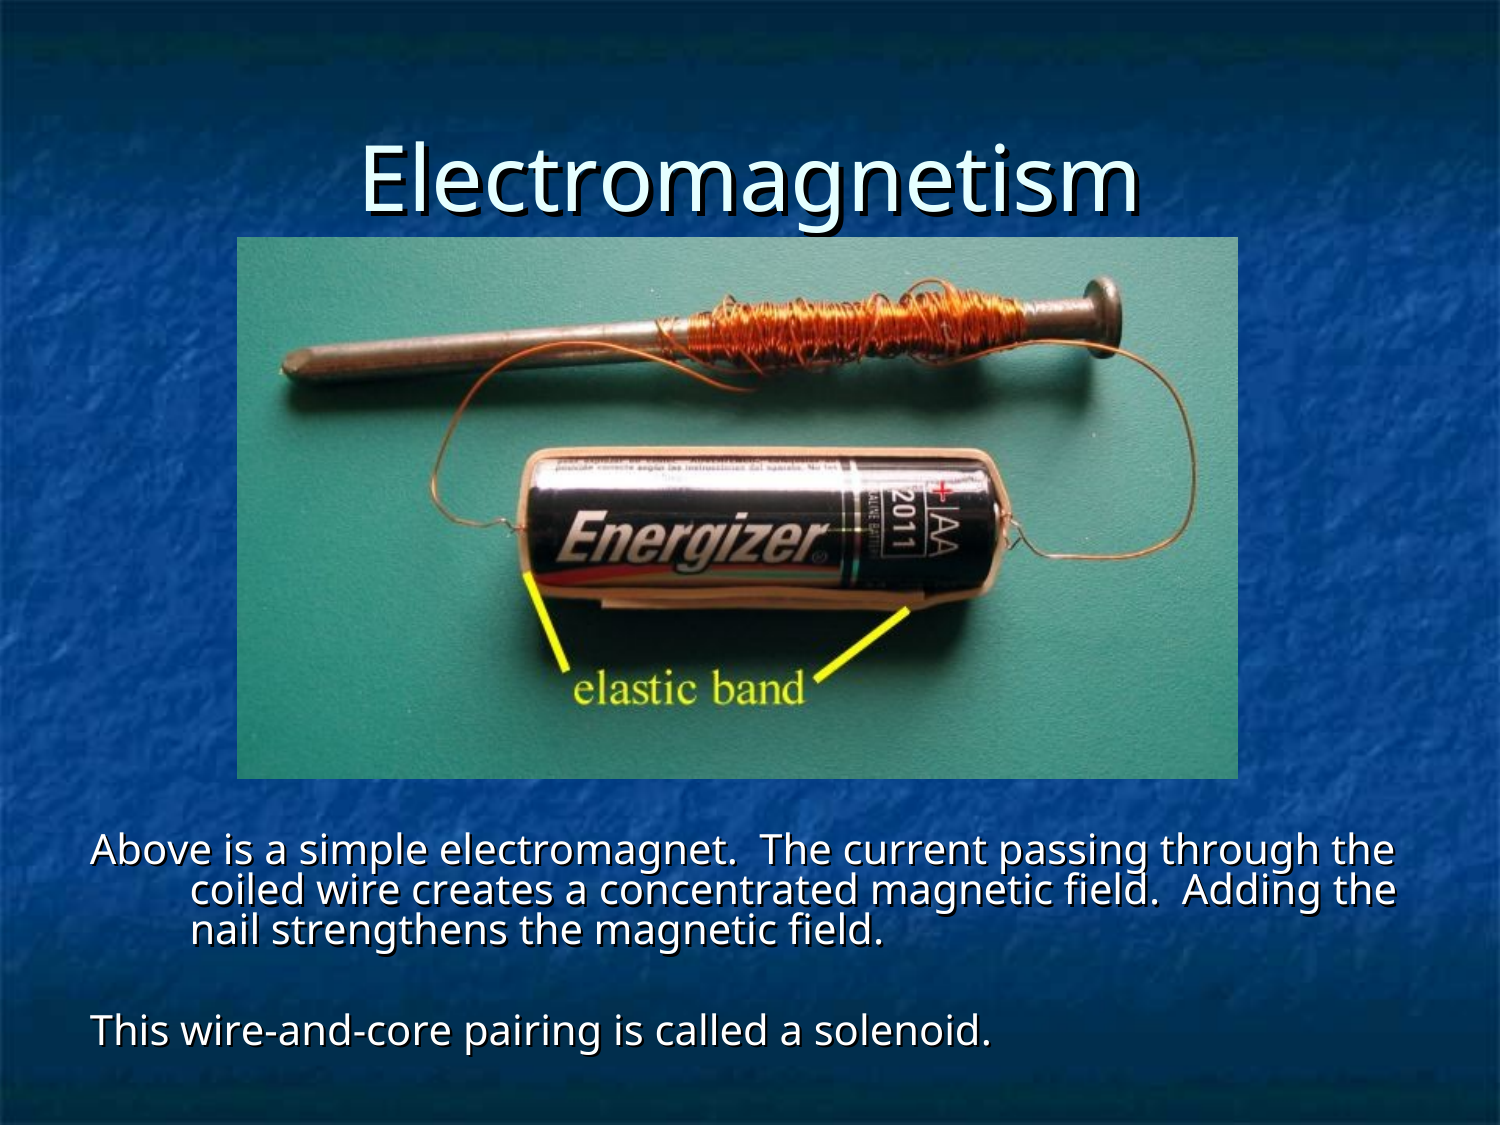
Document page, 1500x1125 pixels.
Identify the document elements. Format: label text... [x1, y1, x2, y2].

title Electromagnetism [75, 62, 1426, 288]
list Above is a simple electromagnet. The current passing through the coiled wire creates a concentrated magnetic field. Adding the nail strengthens the magnetic field. This wire-and-core pairing is called a solenoid. [74, 825, 1463, 1063]
picture [0, 0, 1500, 1125]
